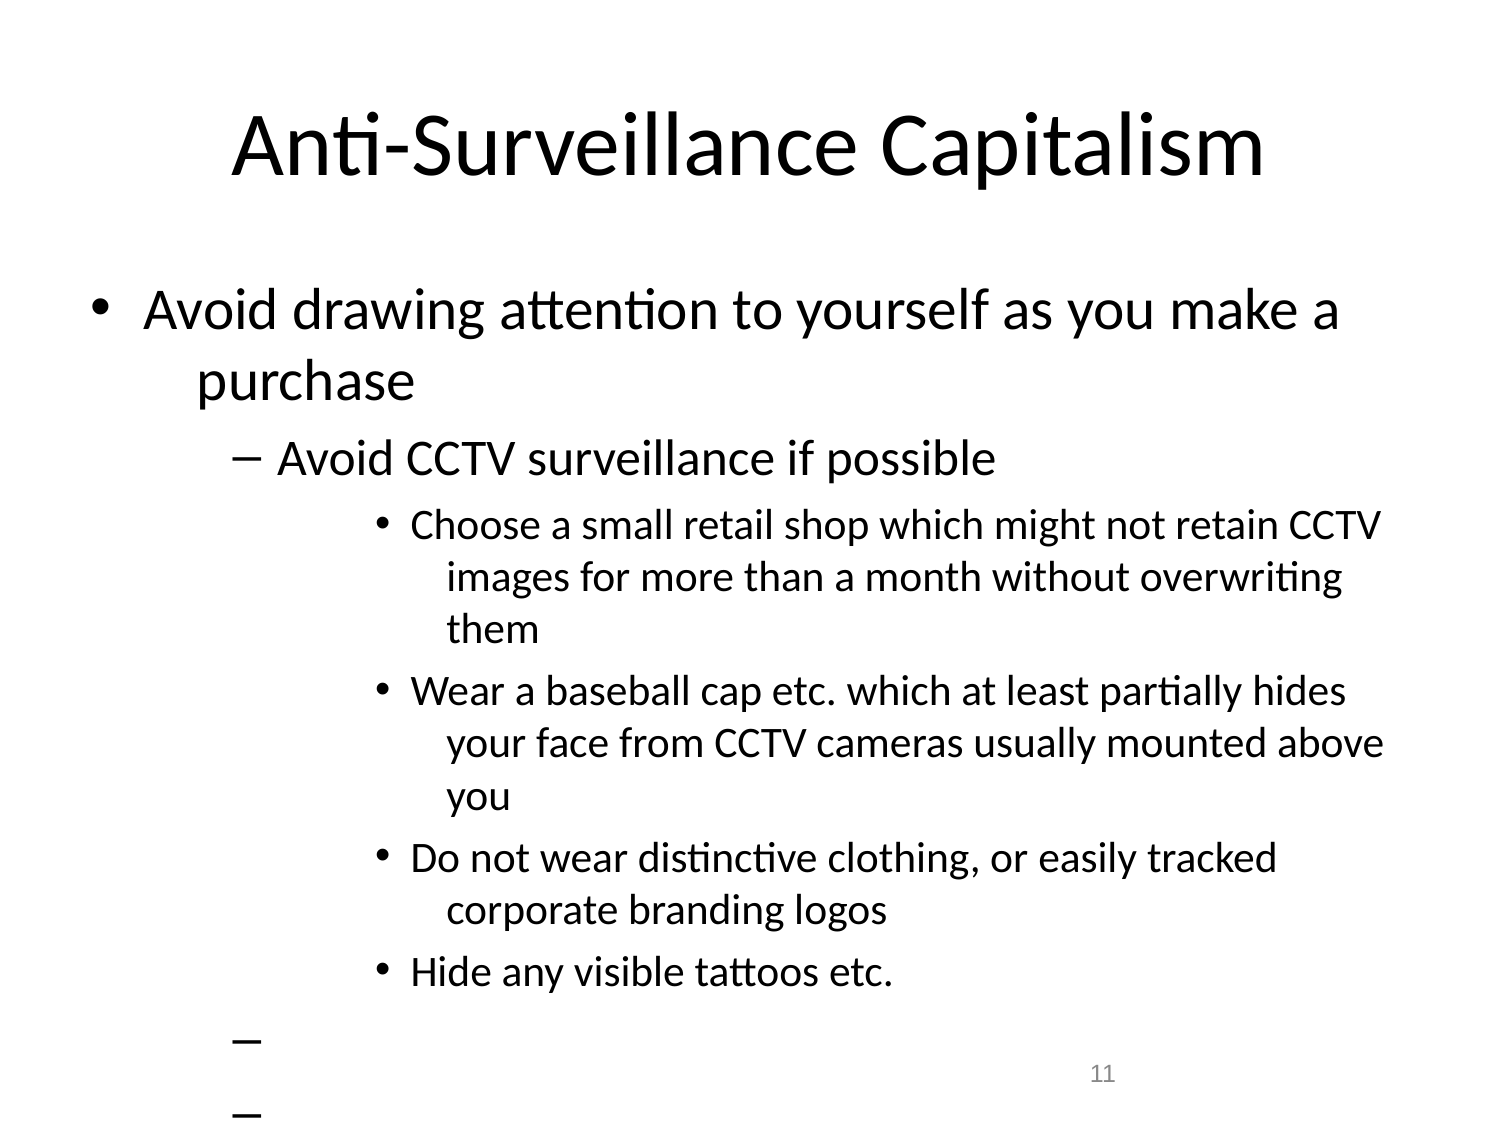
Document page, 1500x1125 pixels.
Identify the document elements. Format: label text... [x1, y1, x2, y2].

list Avoid drawing attention to yourself as you make a purchase Avoid CCTV surveillance if possible Choose a small retail shop which might not retain CCTV images for more than a month without overwriting them Wear a baseball cap etc. which at least partially hides your face from CCTV cameras usually mounted above you Do not wear distinctive clothing, or easily tracked corporate branding logos Hide any visible tattoos etc. [75, 262, 1426, 1005]
text_box 5 [1074, 1042, 1426, 1103]
title Anti-Surveillance Capitalism [75, 45, 1426, 233]
